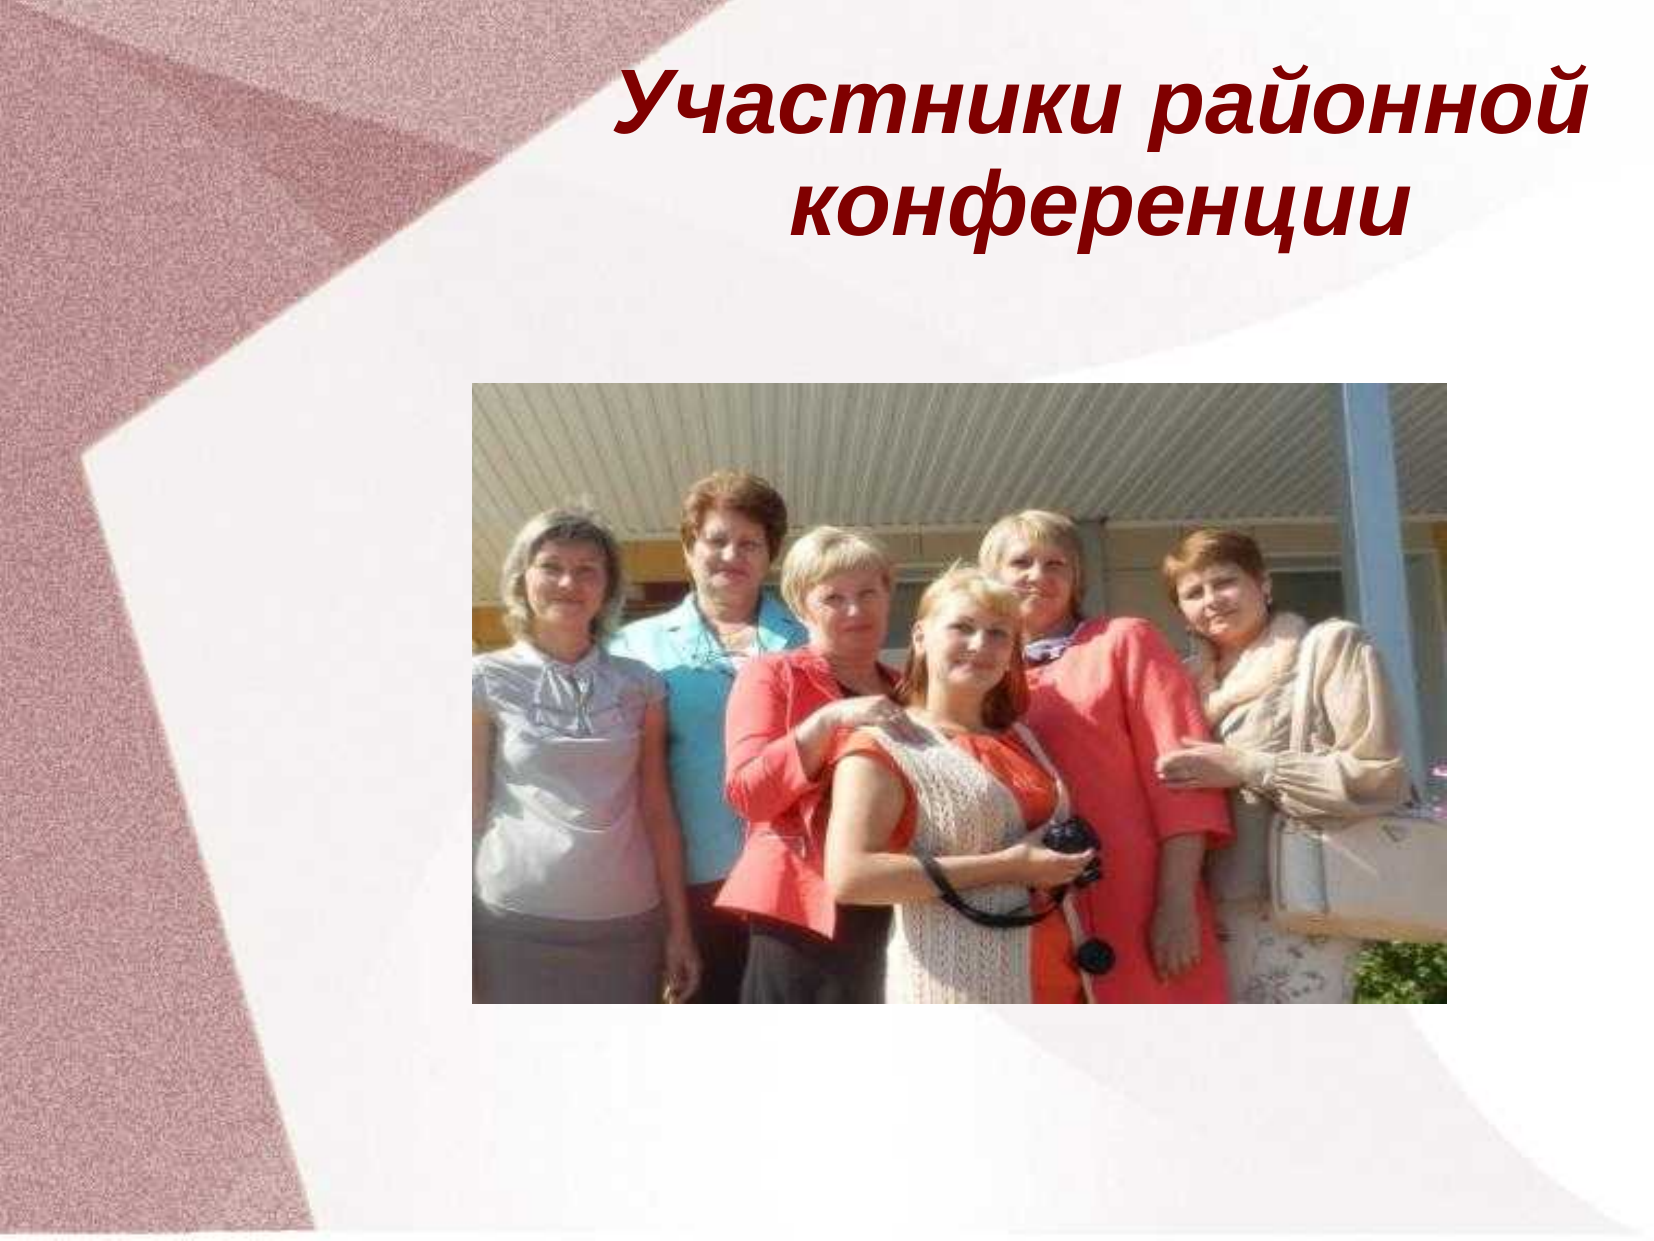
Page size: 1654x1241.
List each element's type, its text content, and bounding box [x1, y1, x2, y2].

title Участники районной конференции [596, 49, 1607, 257]
picture [0, 0, 1654, 1241]
